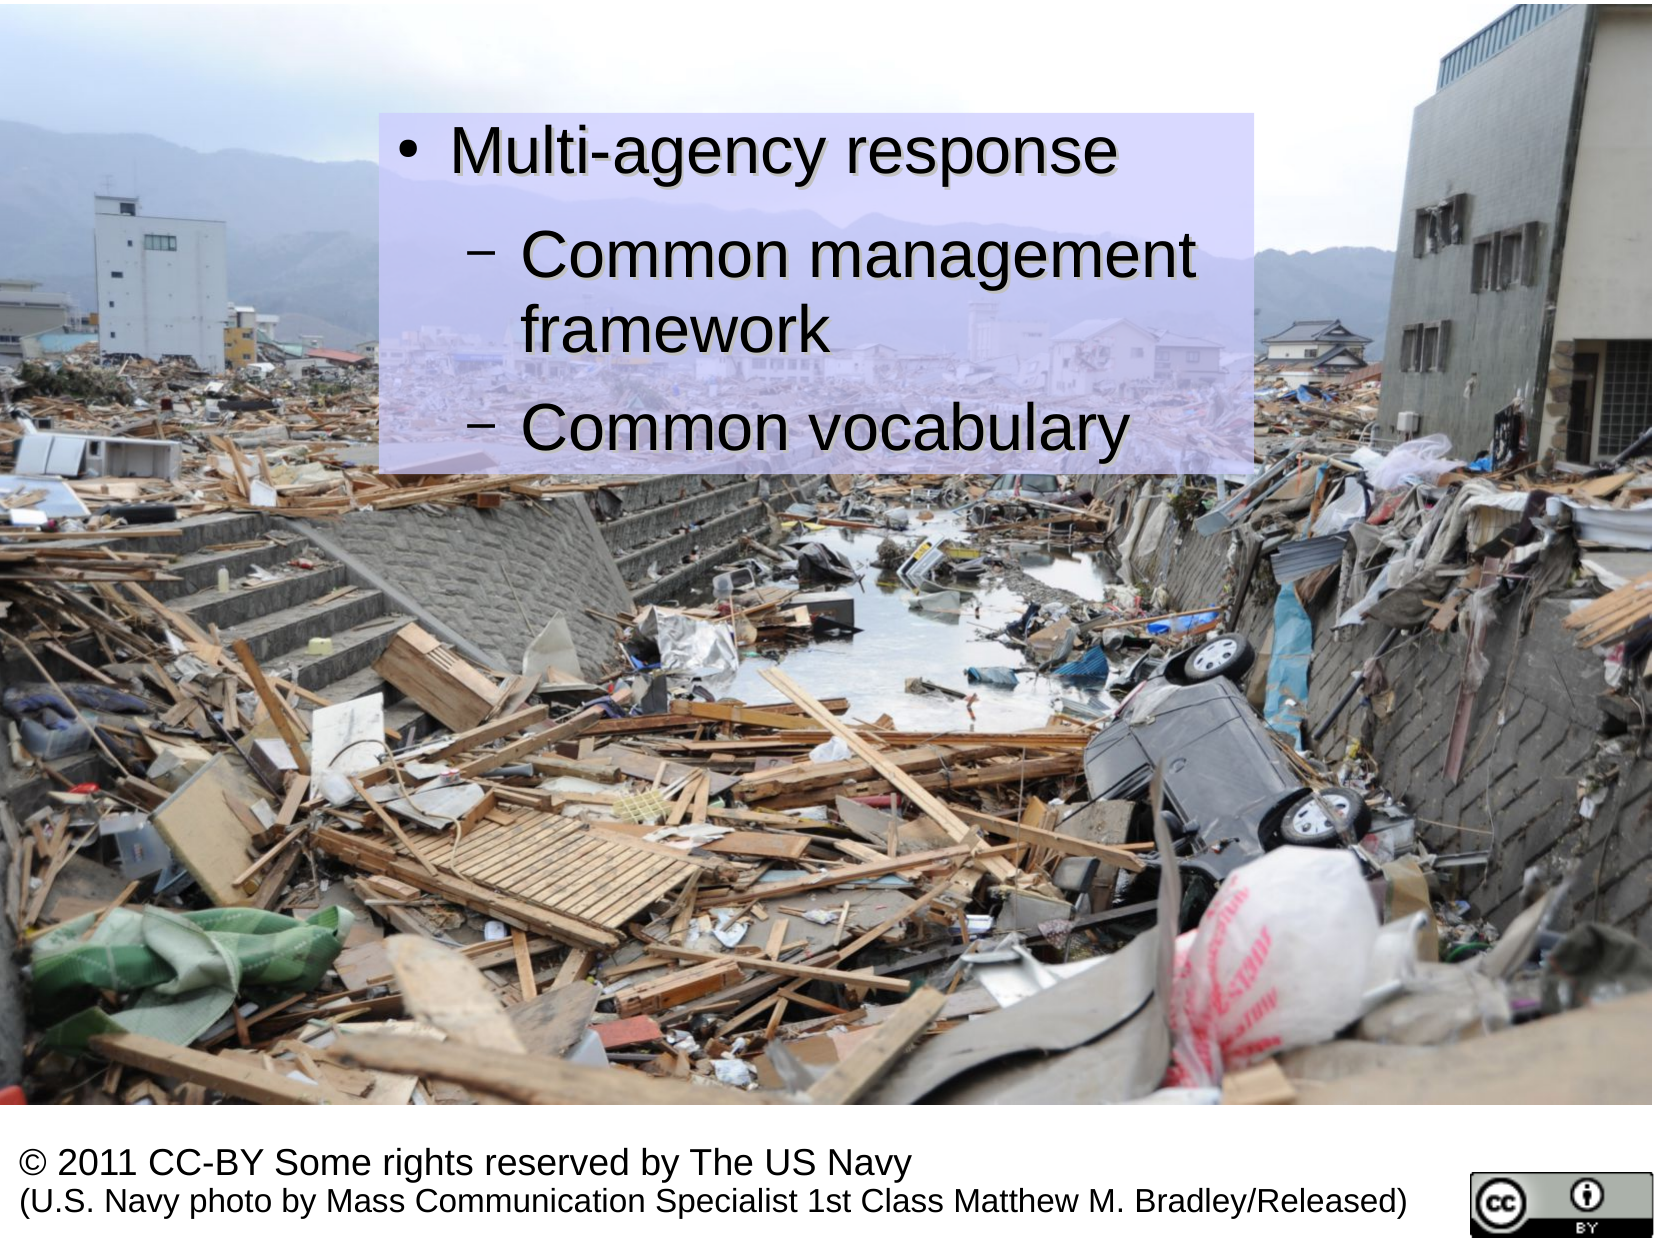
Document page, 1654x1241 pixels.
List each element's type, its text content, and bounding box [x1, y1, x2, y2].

picture [1470, 1172, 1654, 1238]
list Multi-agency response Common management framework Common vocabulary [378, 112, 1255, 475]
picture [0, 4, 1652, 1105]
text_box © 2011 CC-BY Some rights reserved by The US Navy (U.S. Navy photo by Mass Communication Specialist 1st Class Matthew M. Bradley/Released) [4, 1133, 1426, 1233]
